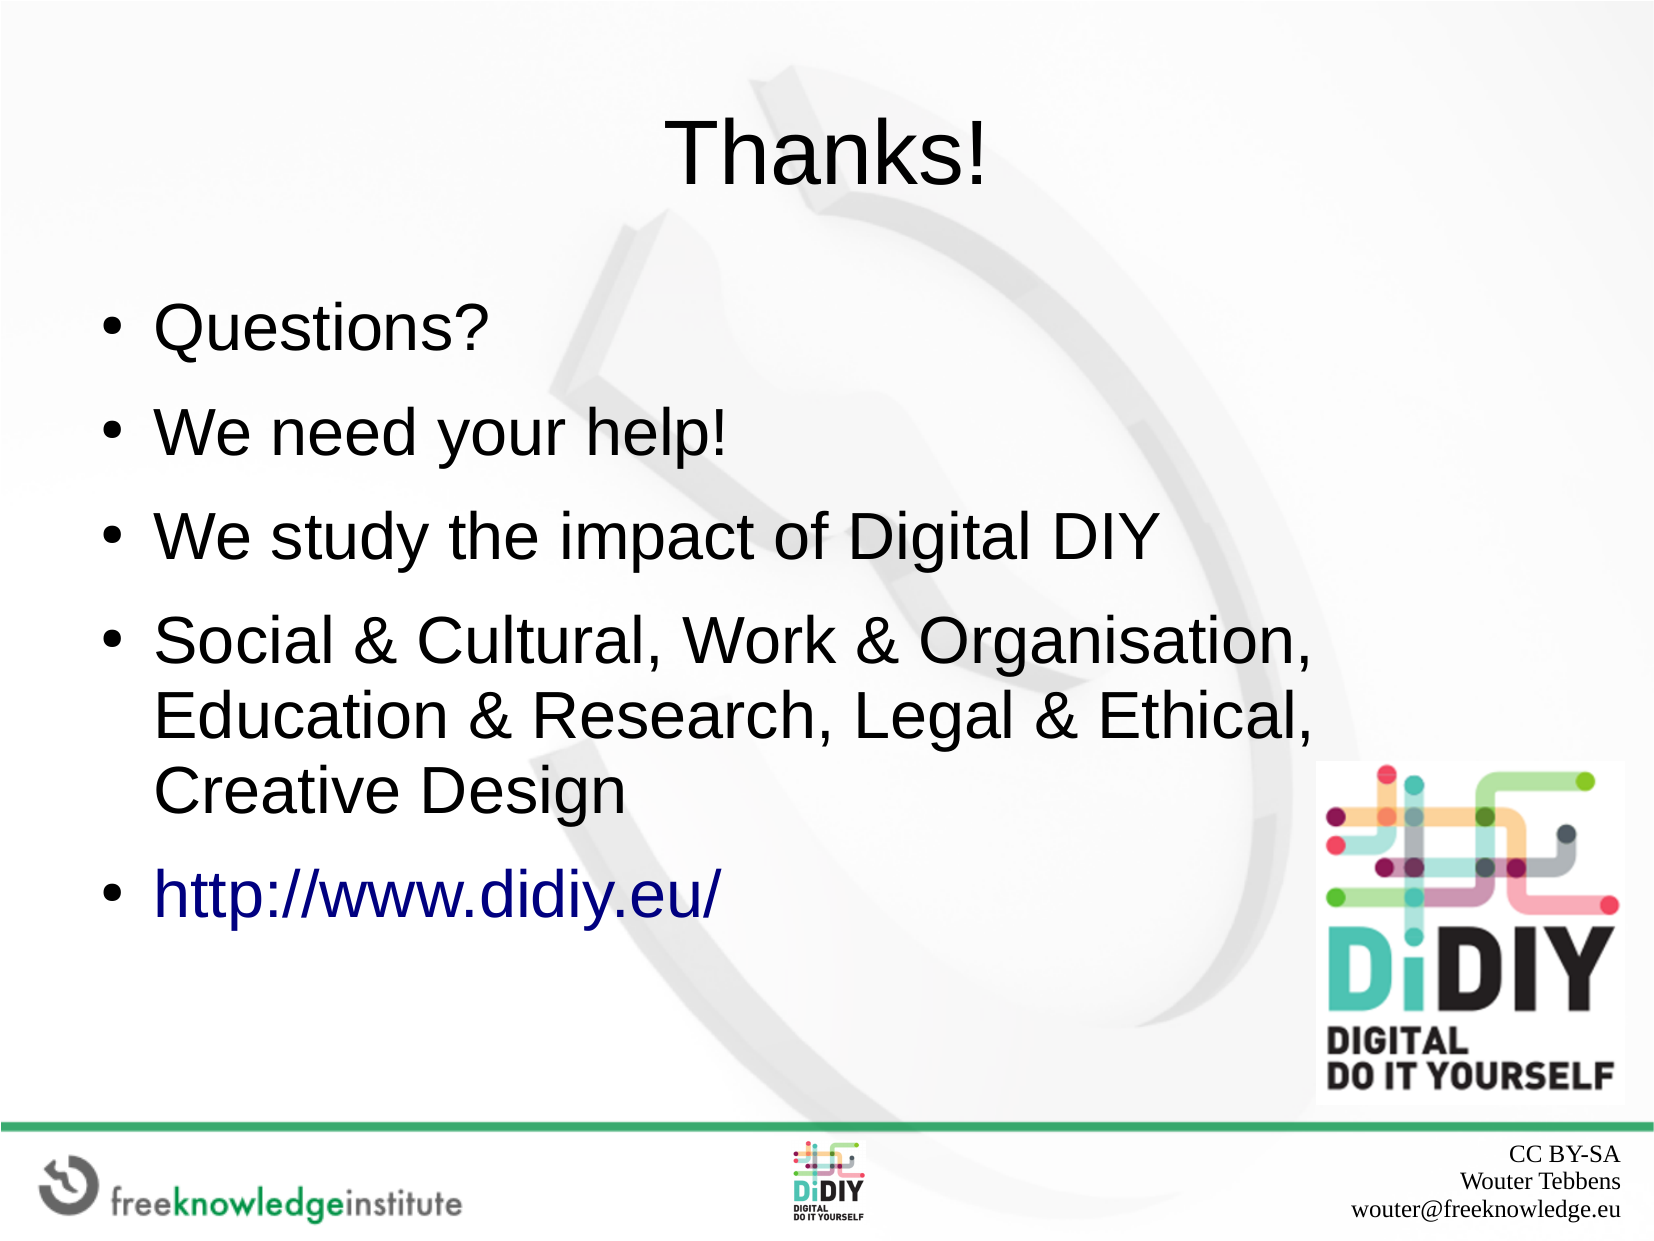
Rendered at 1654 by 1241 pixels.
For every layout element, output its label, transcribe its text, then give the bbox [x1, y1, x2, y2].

picture [1, 1, 1654, 1241]
title Thanks! [82, 49, 1571, 257]
list Questions? We need your help! We study the impact of Digital DIY Social & Cultural, Work & Organisation, Education & Research, Legal & Ethical, Creative Design http://www.didiy.eu/ [82, 290, 1571, 1010]
